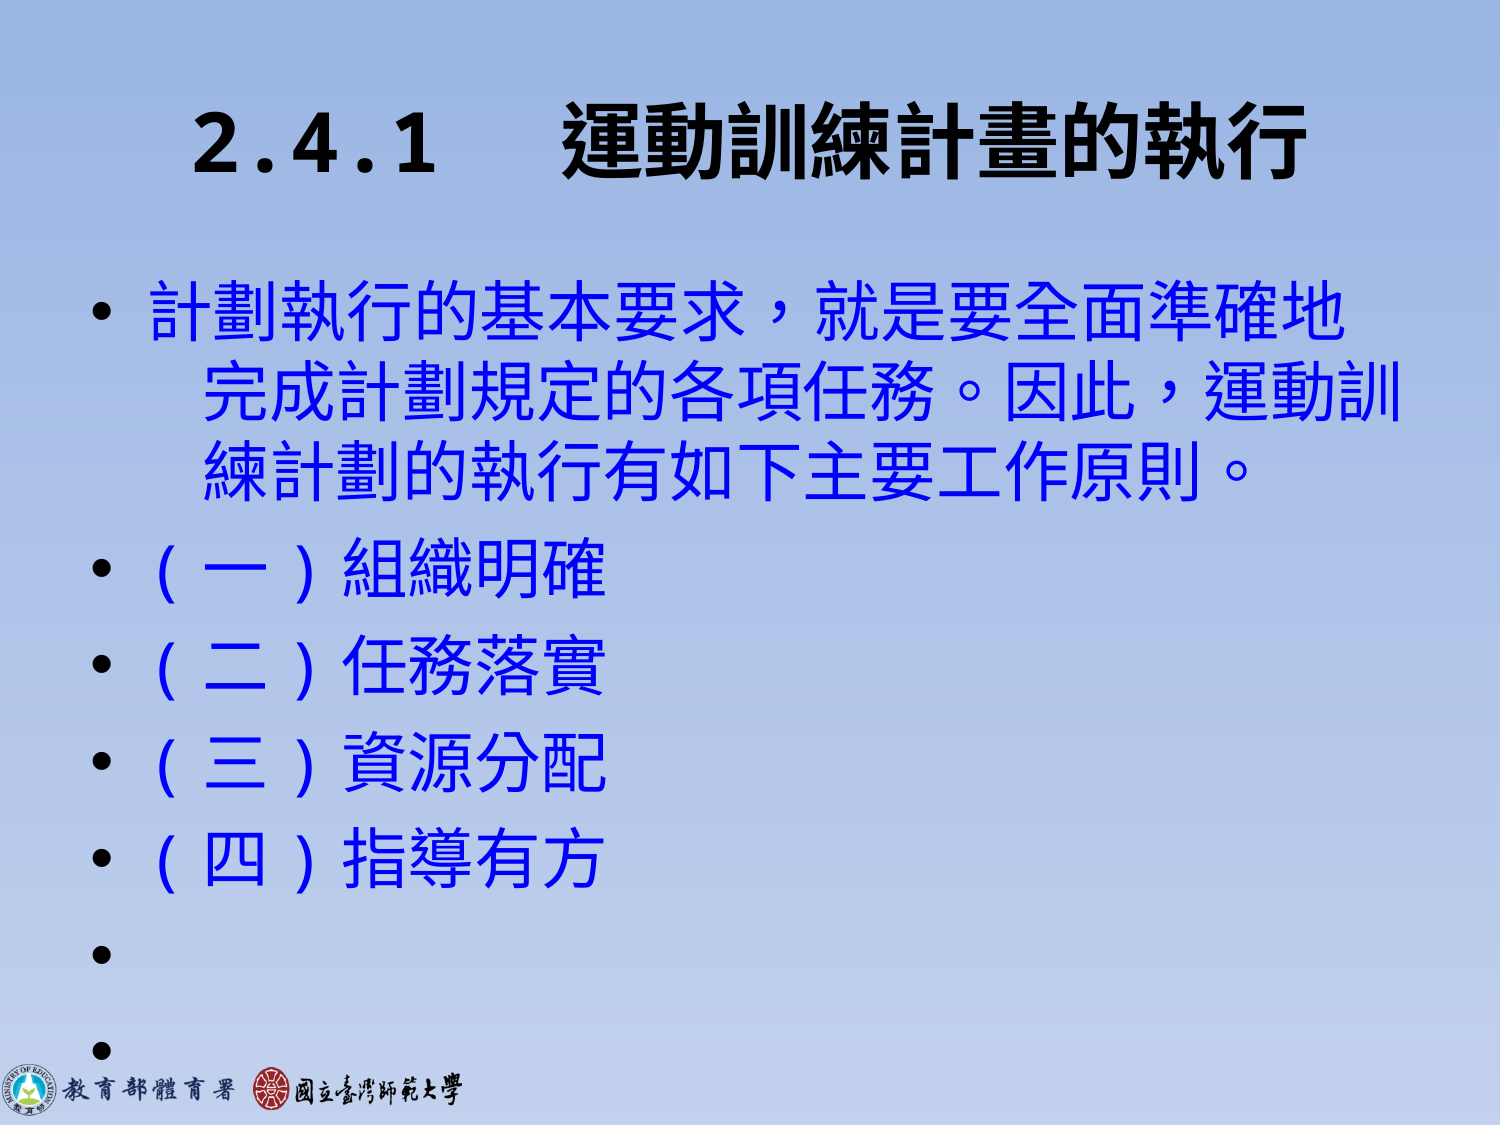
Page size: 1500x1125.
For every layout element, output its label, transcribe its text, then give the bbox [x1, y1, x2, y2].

list 計劃執行的基本要求，就是要全面準確地完成計劃規定的各項任務。因此，運動訓練計劃的執行有如下主要工作原則。 (一)組織明確 (二)任務落實 (三)資源分配 (四)指導有方 [75, 262, 1426, 1005]
title 2.4.1 運動訓練計畫的執行 [75, 45, 1426, 233]
